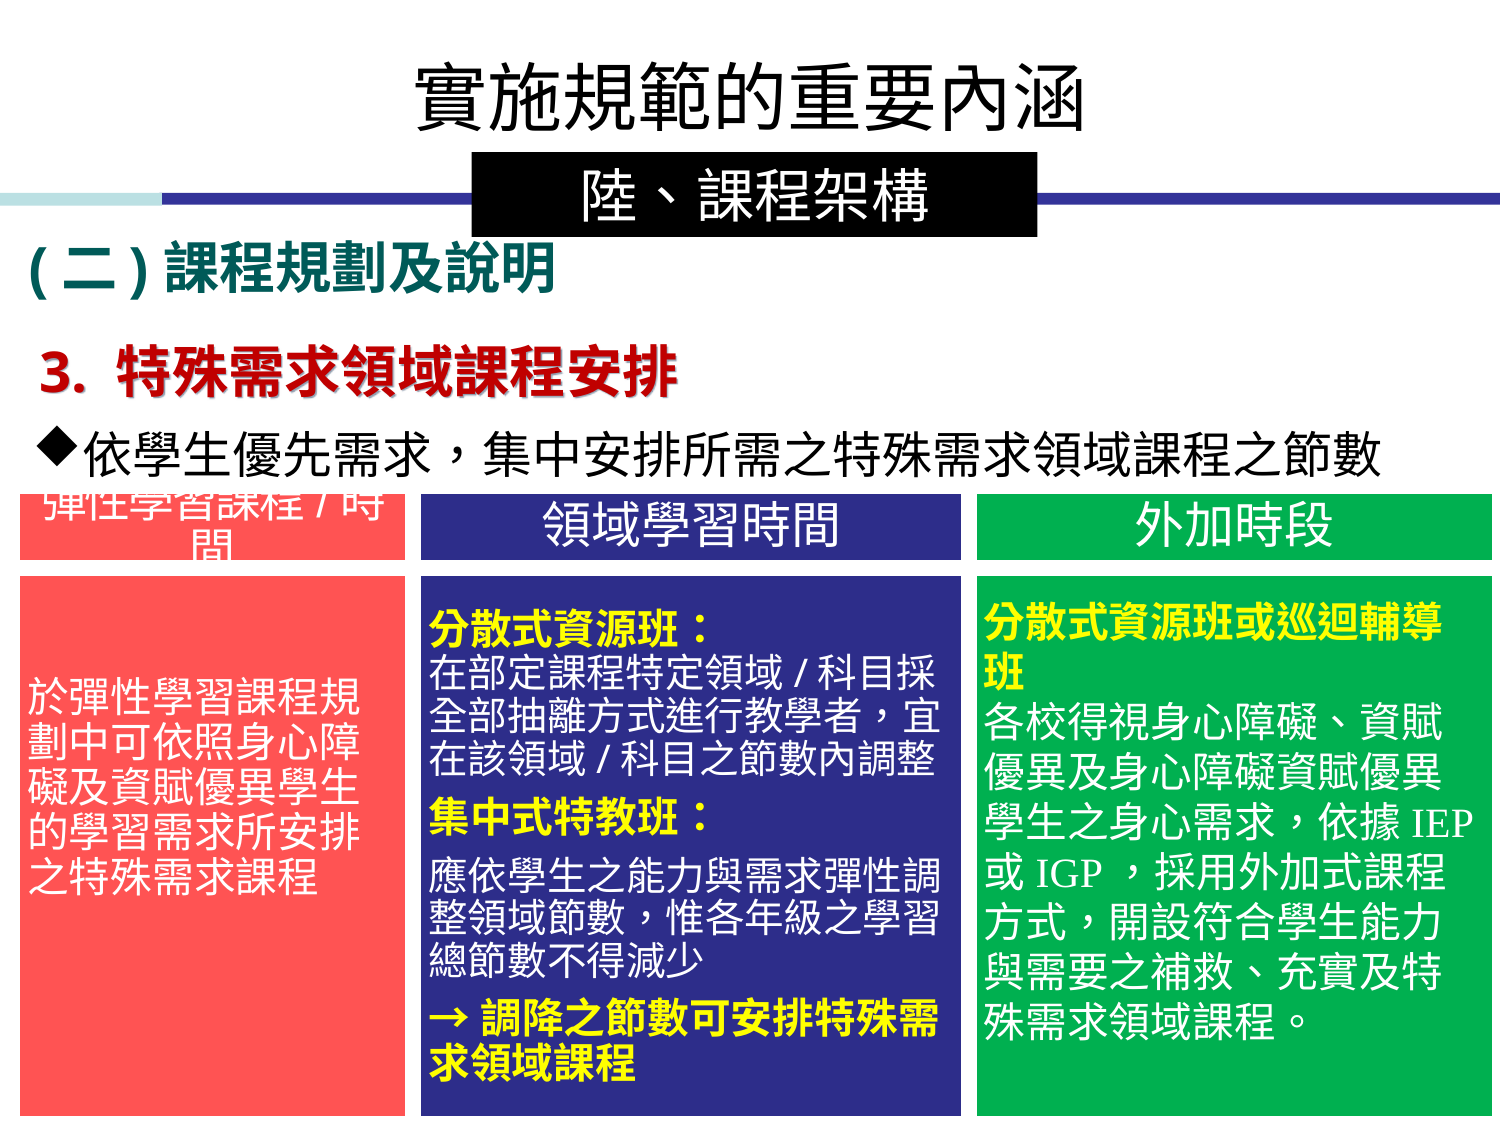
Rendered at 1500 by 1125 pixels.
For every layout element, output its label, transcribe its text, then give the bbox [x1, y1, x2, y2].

text_box 陸、課程架構 [471, 152, 1038, 237]
text_box 領域學習時間 [419, 491, 963, 563]
text_box 3. 特殊需求領域課程安排 [23, 326, 1055, 416]
text_box 外加時段 [974, 491, 1495, 563]
text_box [1038, 192, 1500, 205]
text_box (二)課程規劃及說明 [17, 208, 1037, 324]
text_box 分散式資源班： 在部定課程特定領域/科目採全部抽離方式進行教學者，宜在該領域/科目之節數內調整 集中式特教班： 應依學生之能力與需求彈性調整領域節數，惟各年級之學習總節數不得減少 →調降之節數可安排特殊需求領域課程 [419, 574, 963, 1118]
text_box 分散式資源班或巡迴輔導班 各校得視身心障礙、資賦優異及身心障礙資賦優異學生之身心需求，依據IEP或IGP，採用外加式課程方式，開設符合學生能力與需要之補救、充實及特殊需求領域課程。 [974, 574, 1495, 1118]
text_box 彈性學習課程/時間 [17, 491, 408, 563]
text_box 實施規範的重要內涵 [0, 42, 1500, 148]
text_box 於彈性學習課程規劃中可依照身心障礙及資賦優異學生的學習需求所安排之特殊需求課程 [17, 574, 408, 1118]
text_box [0, 192, 471, 206]
text_box 依學生優先需求，集中安排所需之特殊需求領域課程之節數 [17, 415, 1495, 491]
